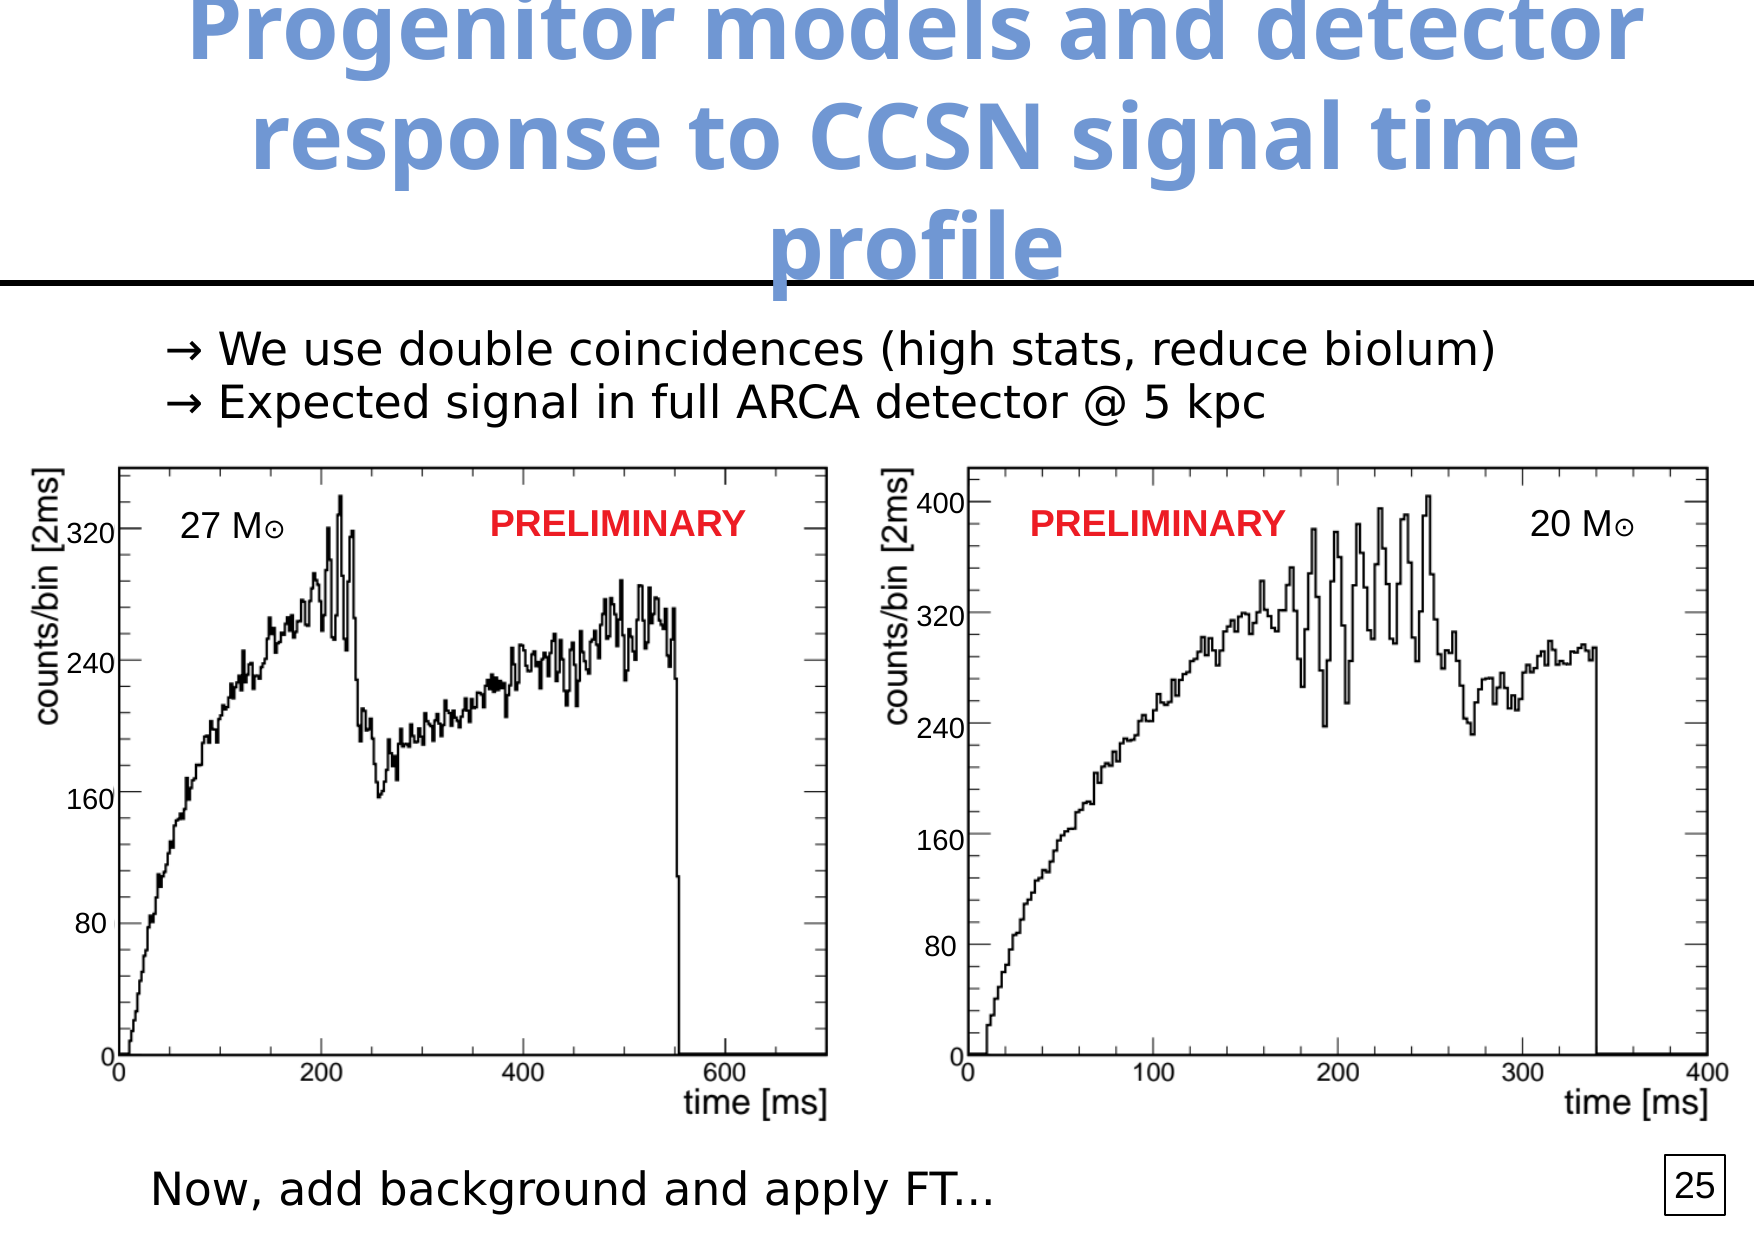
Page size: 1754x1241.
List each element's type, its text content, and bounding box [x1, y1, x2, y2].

text_box 240 [68, 640, 114, 686]
text_box 160 [102, 791, 110, 807]
text_box 320 [918, 593, 964, 639]
text_box Now, add background and apply FT... [135, 1155, 1036, 1241]
text_box 240 [68, 655, 78, 669]
text_box 25 [1665, 1155, 1726, 1216]
text_box 240 [918, 720, 928, 734]
text_box PRELIMINARY [1014, 495, 1366, 571]
text_box 20 M⊙ [1515, 495, 1666, 599]
text_box 160 [918, 817, 964, 863]
text_box PRELIMINARY [474, 495, 826, 571]
text_box 80 [68, 900, 114, 946]
text_box 160 [67, 776, 113, 822]
text_box 320 [68, 510, 114, 556]
text_box 400 [918, 481, 964, 527]
text_box → We use double coincidences (high stats, reduce biolum) → Expected signal in full ARCA detector @ 5 kpc [150, 315, 1681, 490]
text_box 320 [918, 608, 928, 624]
picture [0, 434, 1748, 1141]
text_box 320 [68, 525, 78, 541]
text_box 80 [918, 924, 964, 970]
text_box Progenitor models and detector response to CCSN signal time profile [127, 29, 1705, 237]
text_box 240 [918, 705, 964, 751]
text_box 27 M⊙ [165, 496, 316, 601]
